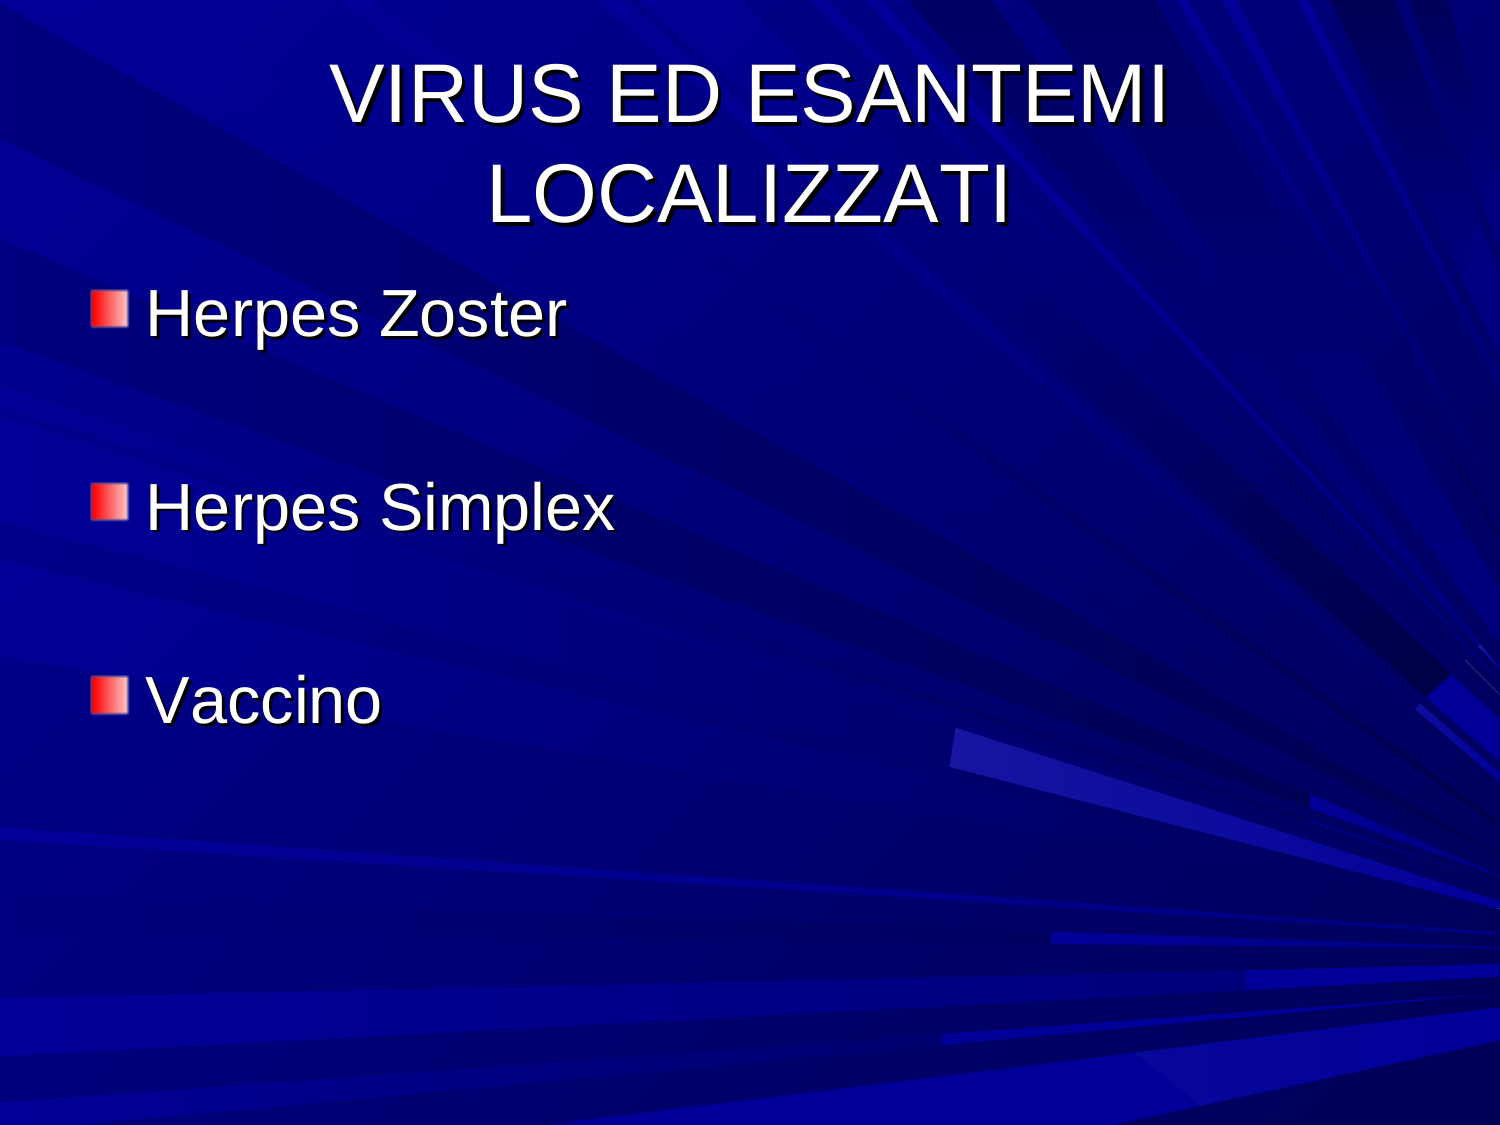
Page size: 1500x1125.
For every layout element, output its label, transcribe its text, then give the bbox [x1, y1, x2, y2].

list Herpes Zoster Herpes Simplex Vaccino [75, 262, 1426, 1006]
title VIRUS ED ESANTEMI LOCALIZZATI [75, 31, 1426, 248]
